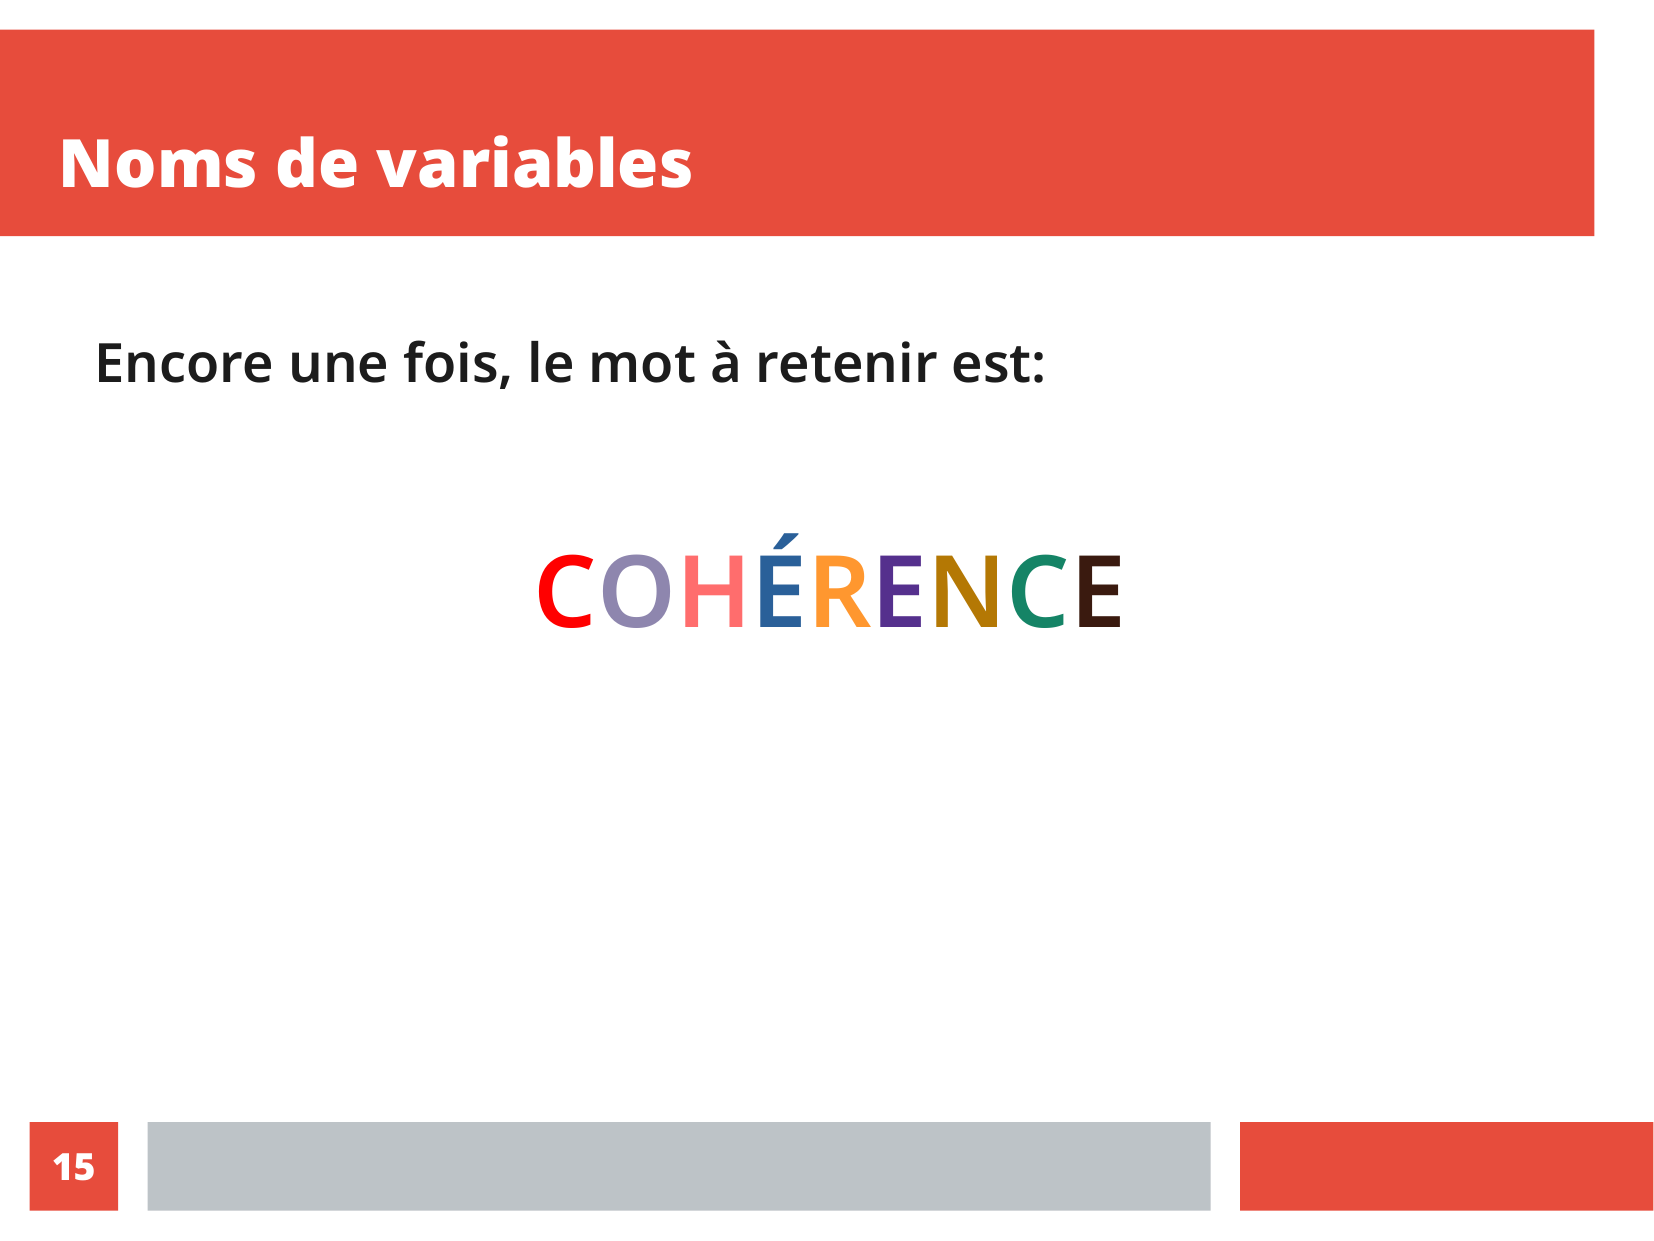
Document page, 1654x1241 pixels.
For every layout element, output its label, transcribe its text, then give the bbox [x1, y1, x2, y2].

list Encore une fois, le mot à retenir est: COHÉRENCE [59, 324, 1565, 1093]
title Noms de variables [59, 59, 1595, 207]
